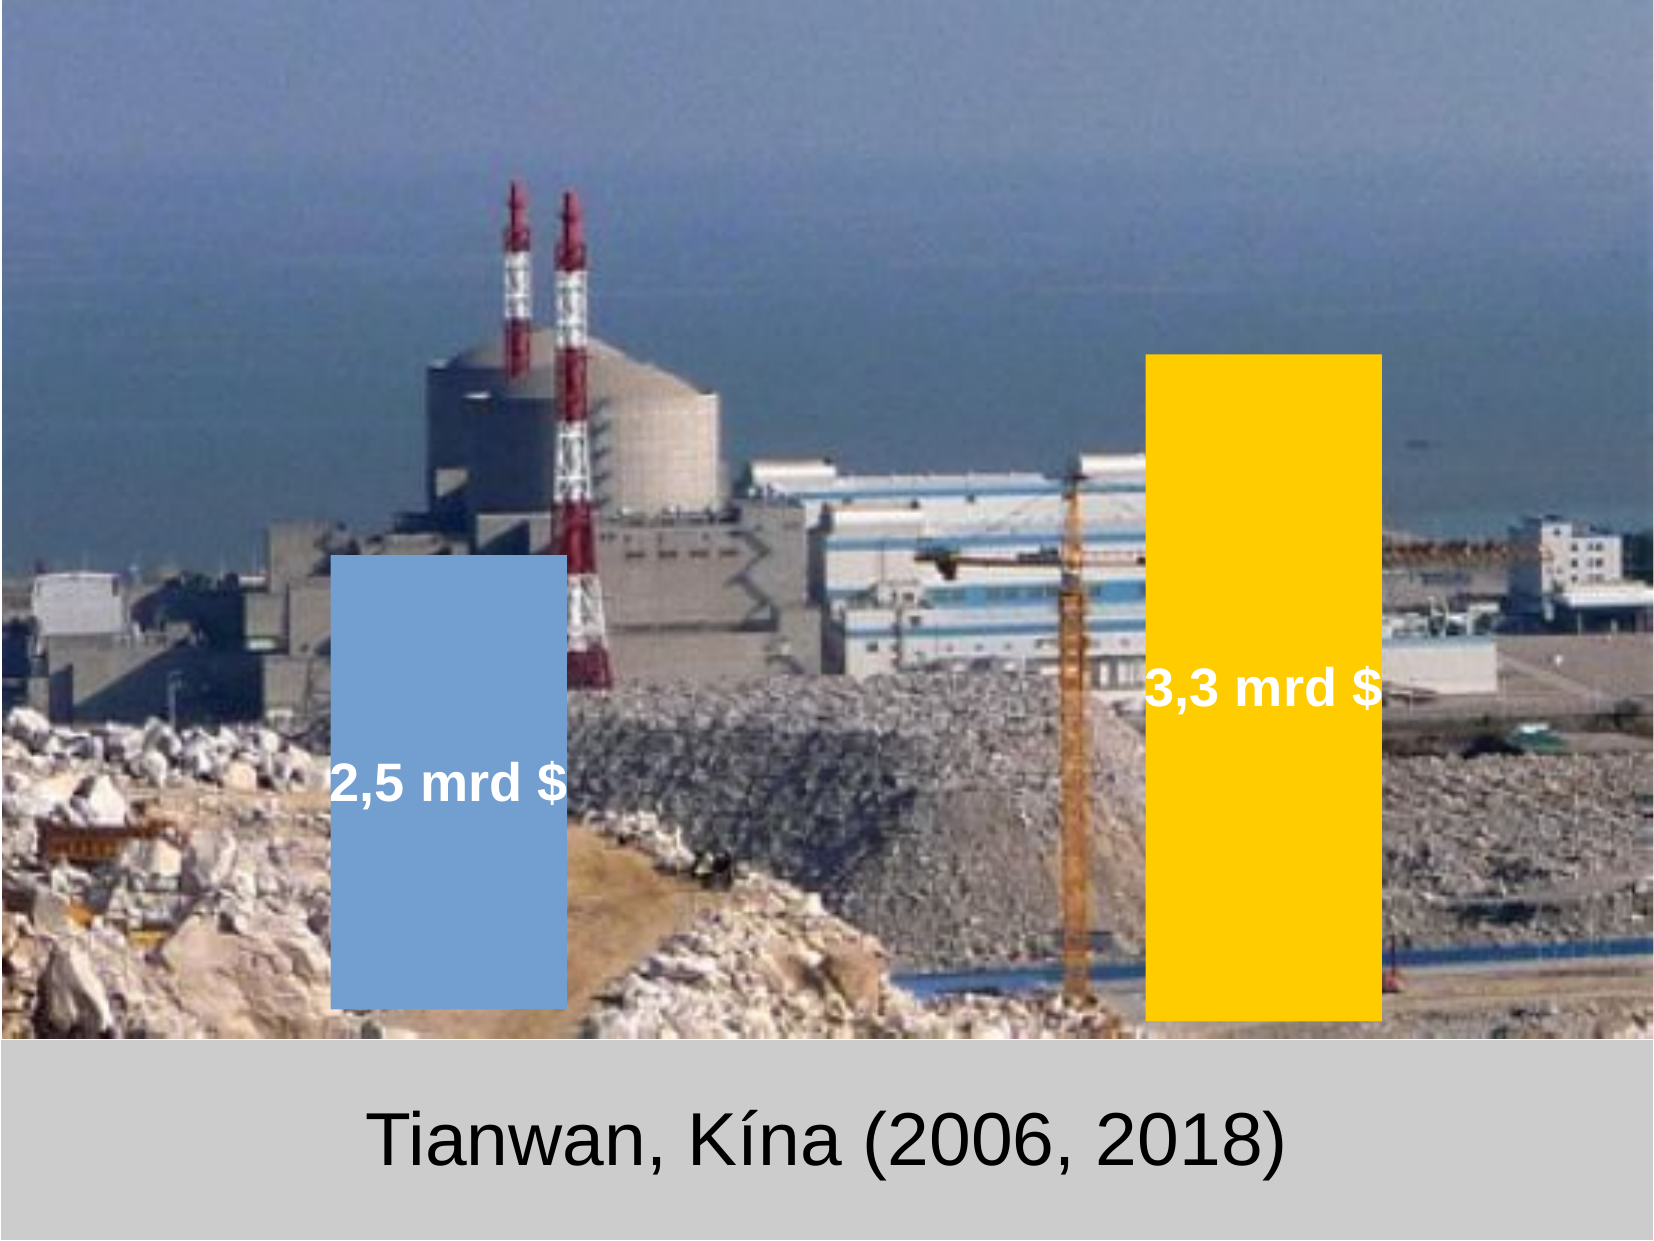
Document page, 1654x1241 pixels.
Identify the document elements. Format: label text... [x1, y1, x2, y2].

text_box 2,5 mrd $ [330, 555, 567, 1010]
picture [2, 0, 1654, 1039]
text_box Tianwan, Kína (2006, 2018) [0, 1039, 1654, 1241]
text_box 3,3 mrd $ [1145, 354, 1382, 1022]
